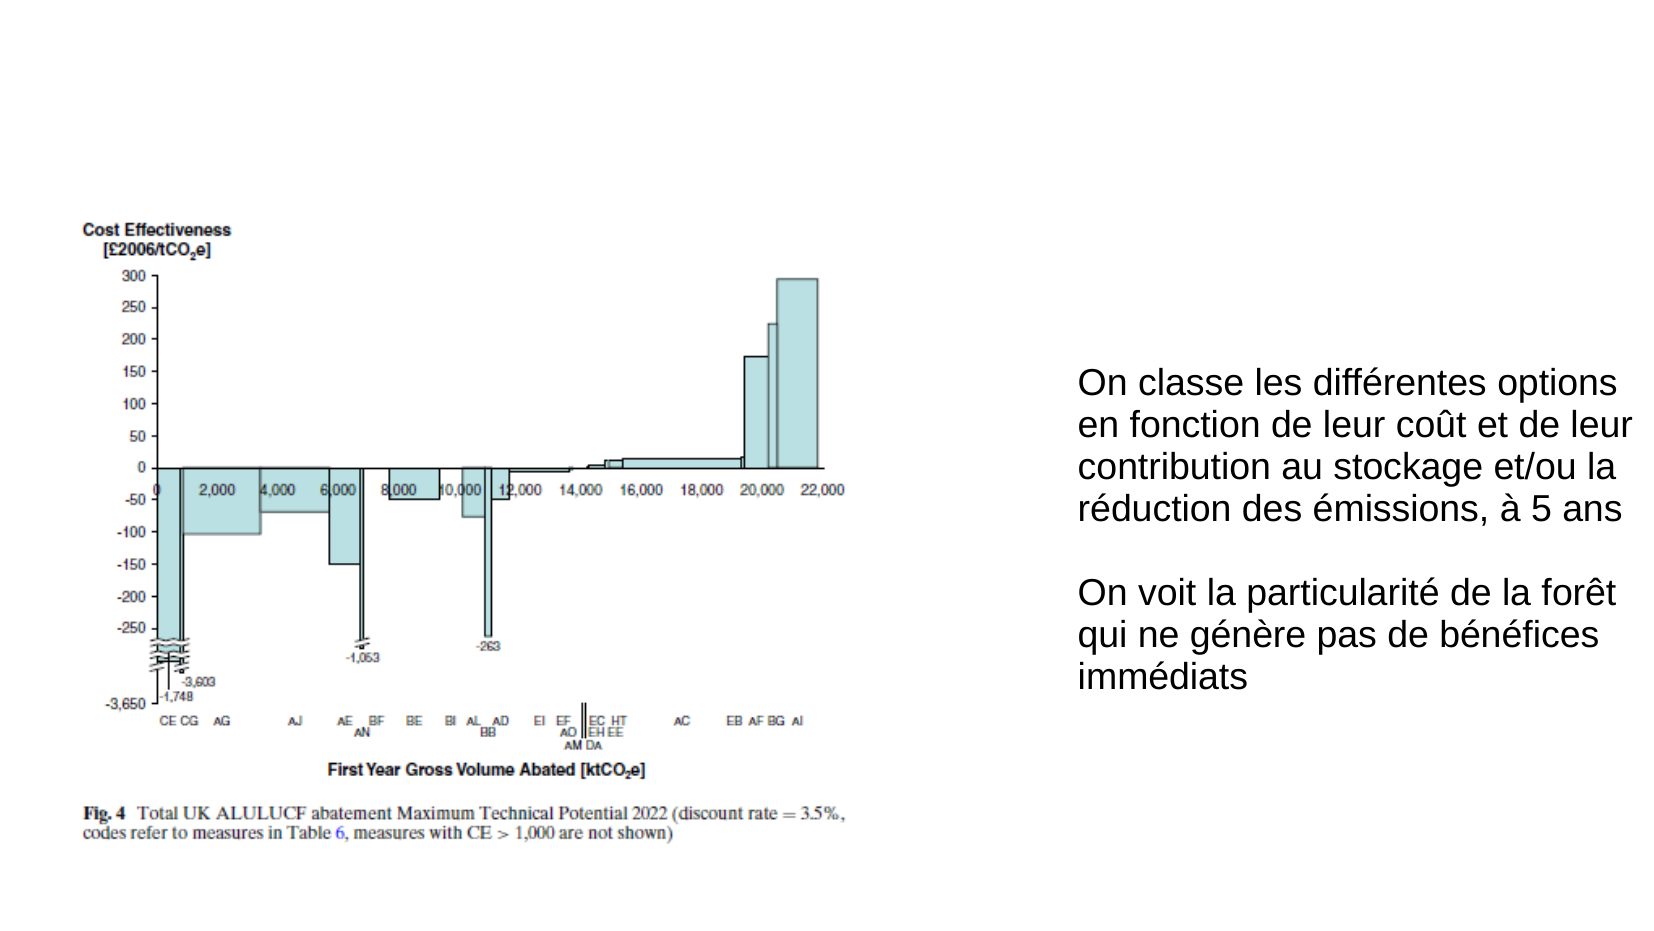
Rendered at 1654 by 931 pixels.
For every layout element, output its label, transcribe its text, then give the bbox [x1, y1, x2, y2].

picture [71, 207, 859, 857]
text_box On classe les différentes options en fonction de leur coût et de leur contribution au stockage et/ou la réduction des émissions, à 5 ans On voit la particularité de la forêt qui ne génère pas de bénéfices immédiats [1062, 354, 1649, 706]
